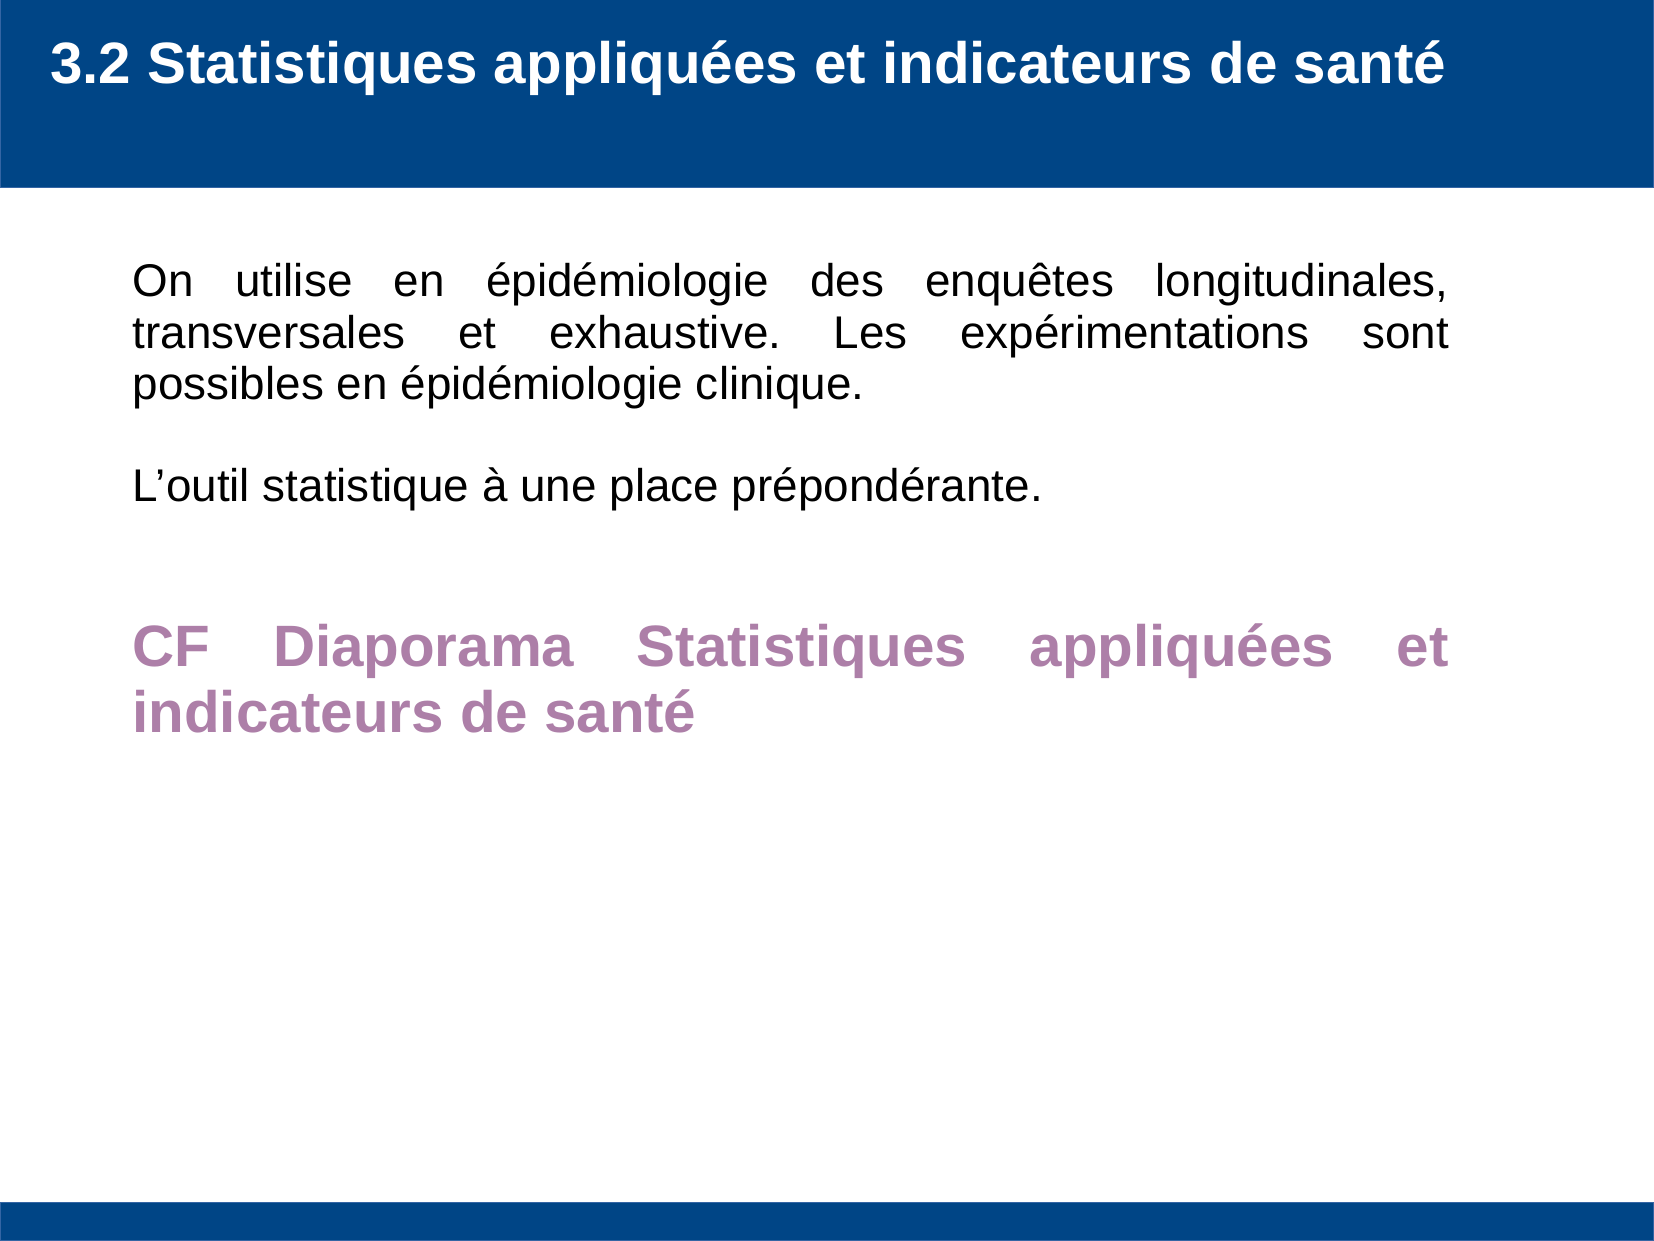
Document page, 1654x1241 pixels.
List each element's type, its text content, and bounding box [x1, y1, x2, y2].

text_box On utilise en épidémiologie des enquêtes longitudinales, transversales et exhaustive. Les expérimentations sont possibles en épidémiologie clinique. L’outil statistique à une place prépondérante. CF Diaporama Statistiques appliquées et indicateurs de santé [118, 248, 1465, 855]
text_box 3.2 Statistiques appliquées et indicateurs de santé [35, 23, 1595, 187]
